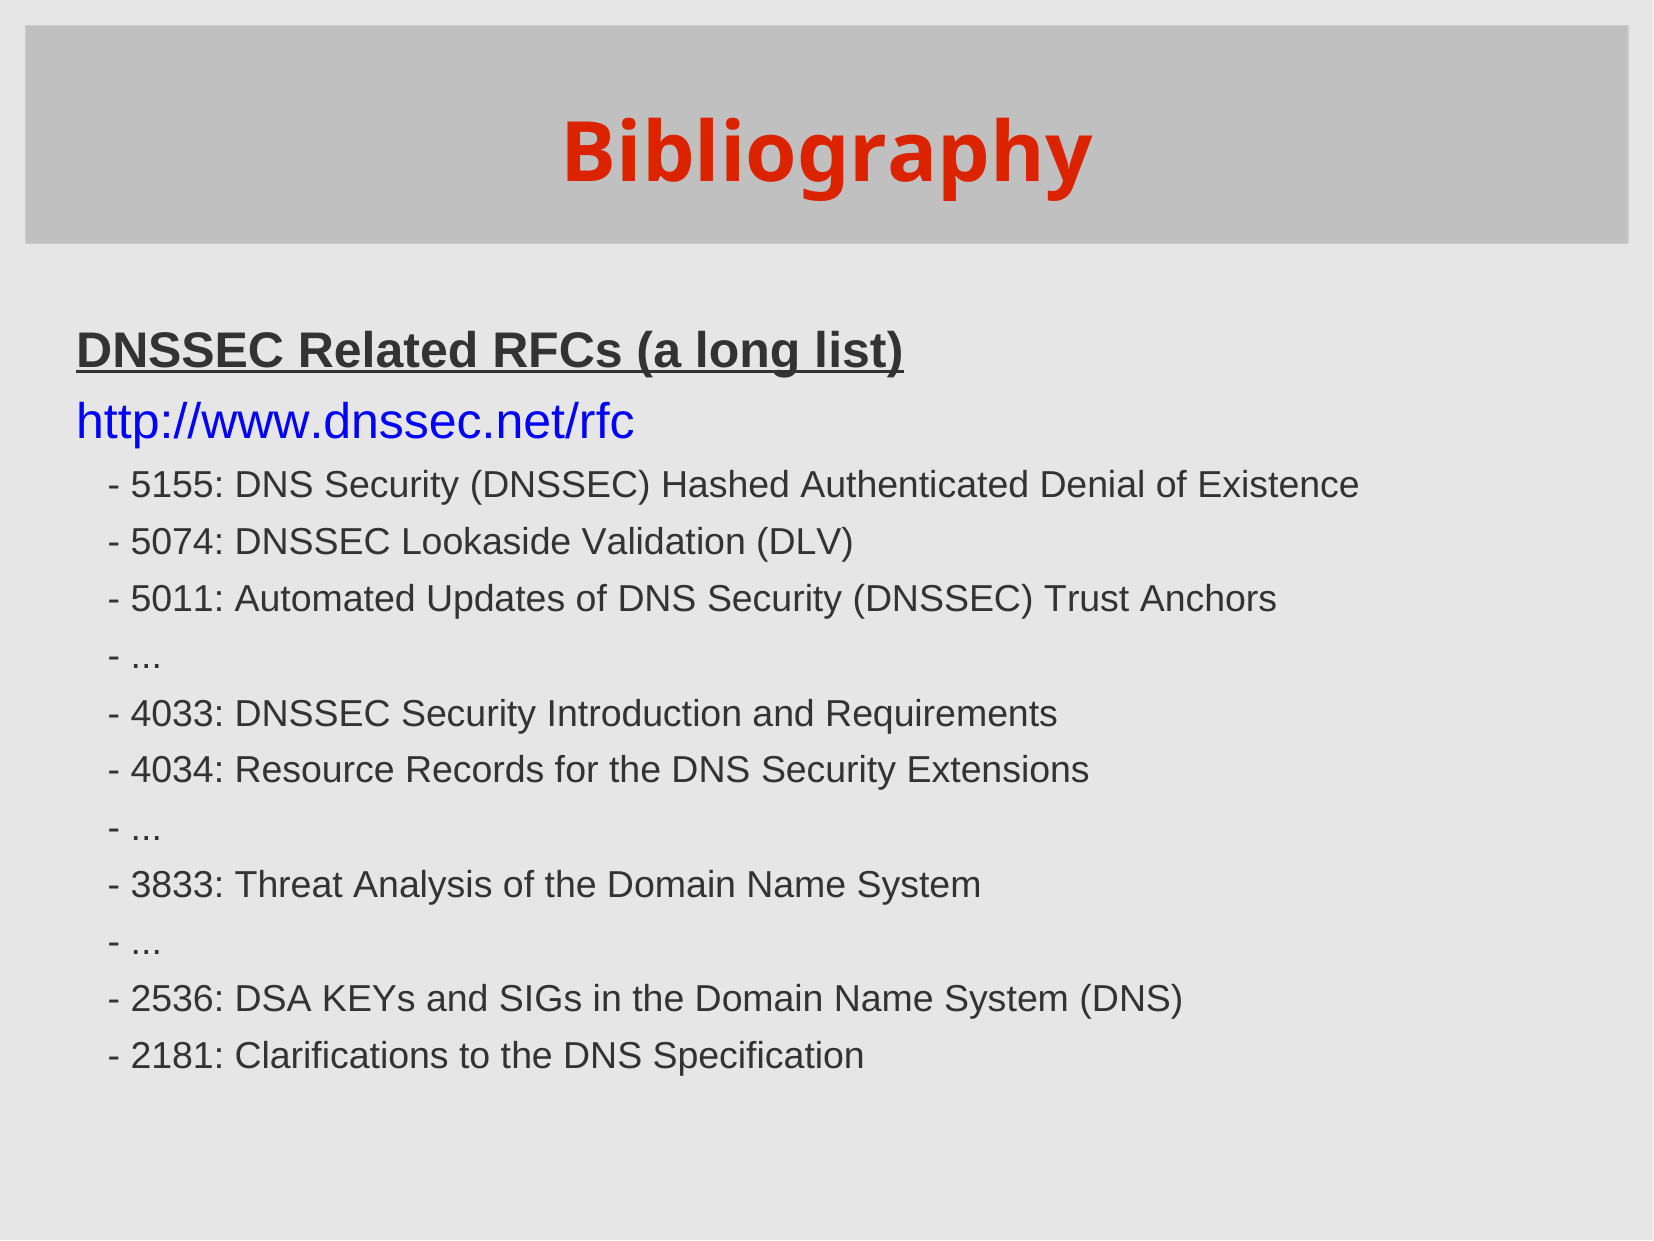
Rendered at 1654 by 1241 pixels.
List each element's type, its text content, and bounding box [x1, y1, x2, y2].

title Bibliography [121, 46, 1532, 253]
list DNSSEC Related RFCs (a long list) http://www.dnssec.net/rfc - 5155: DNS Security (DNSSEC) Hashed Authenticated Denial of Existence - 5074: DNSSEC Lookaside Validation (DLV) - 5011: Automated Updates of DNS Security (DNSSEC) Trust Anchors - ... - 4033: DNSSEC Security Introduction and Requirements - 4034: Resource Records for the DNS Security Extensions - ... - 3833: Threat Analysis of the Domain Name System - ... - 2536: DSA KEYs and SIGs in the Domain Name System (DNS) - 2181: Clarifications to the DNS Specification [59, 322, 1593, 1116]
